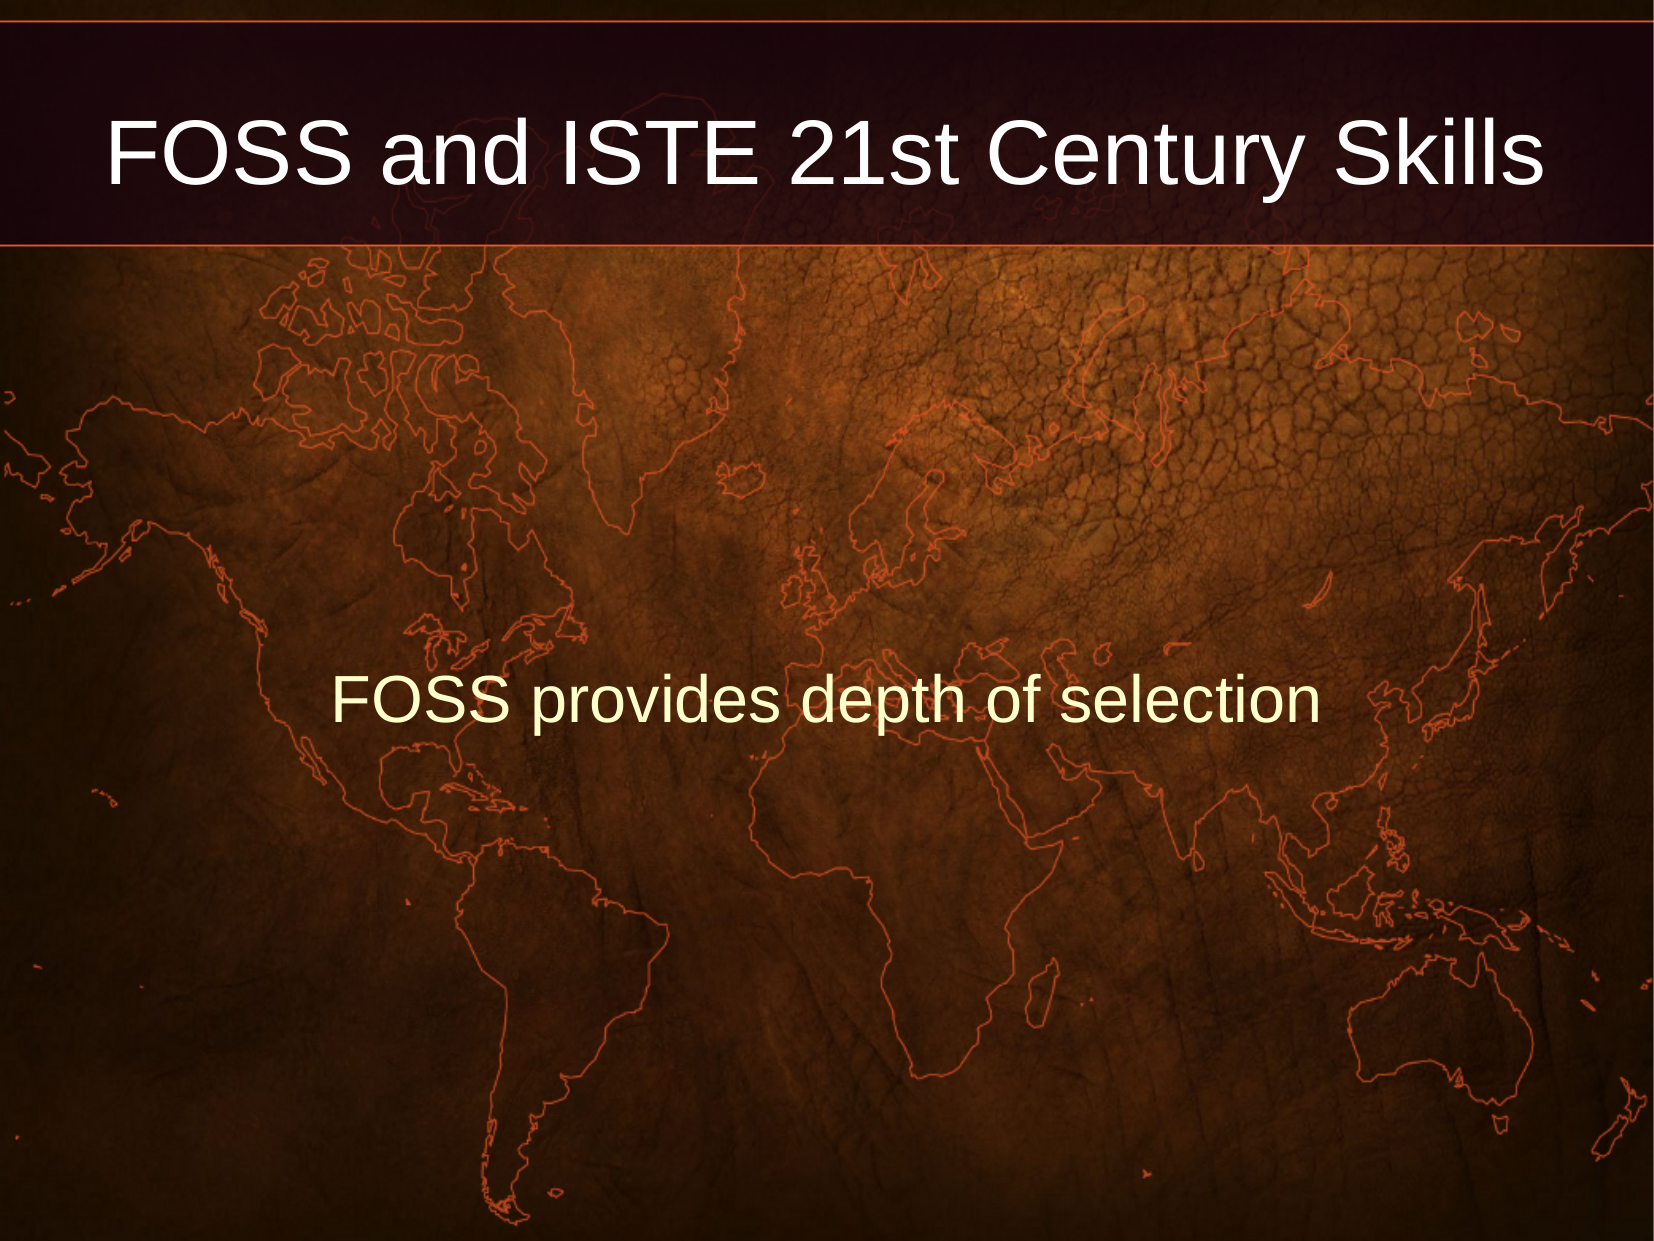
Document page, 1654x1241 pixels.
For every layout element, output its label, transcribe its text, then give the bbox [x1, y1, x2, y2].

subtitle FOSS provides depth of selection [82, 297, 1571, 1102]
picture [0, 0, 1654, 1241]
title FOSS and ISTE 21st Century Skills [82, 49, 1571, 257]
